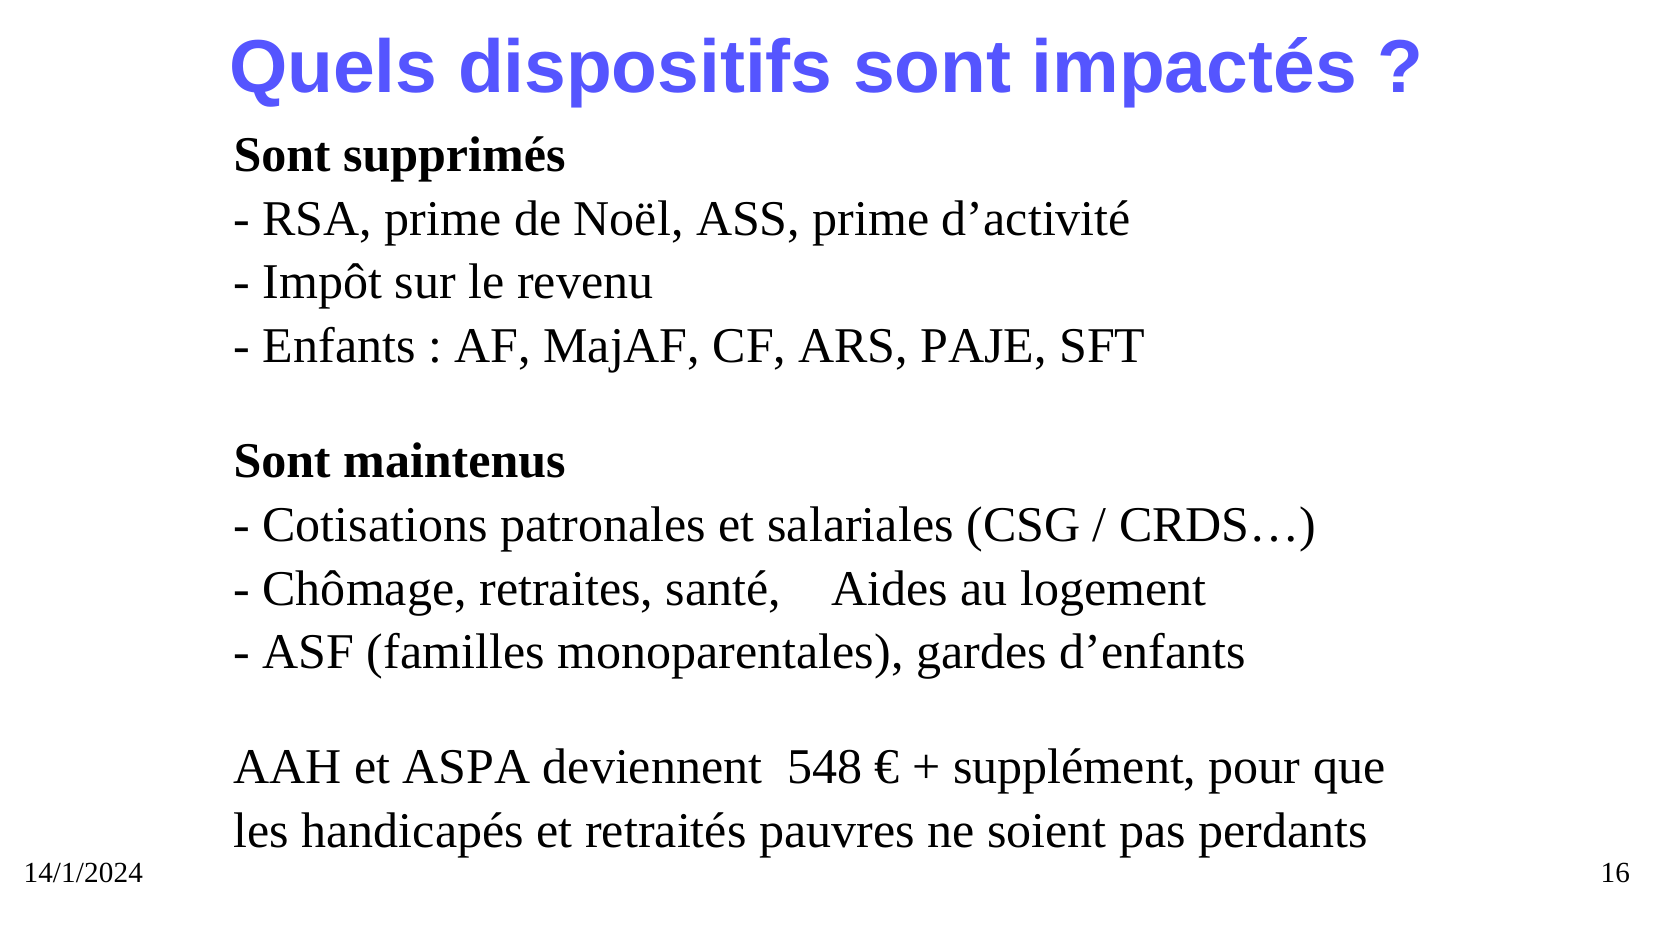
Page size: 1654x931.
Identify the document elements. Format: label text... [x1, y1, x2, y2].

title Quels dispositifs sont impactés ? [82, 7, 1571, 126]
text_box Sont supprimés - RSA, prime de Noël, ASS, prime d’activité - Impôt sur le revenu - Enfants : AF, MajAF, CF, ARS, PAJE, SFT Sont maintenus - Cotisations patronales et salariales (CSG / CRDS…) - Chômage, retraites, santé, Aides au logement - ASF (familles monoparentales), gardes d’enfants AAH et ASPA deviennent 548 € + supplément, pour que les handicapés et retraités pauvres ne soient pas perdants [233, 118, 1421, 859]
